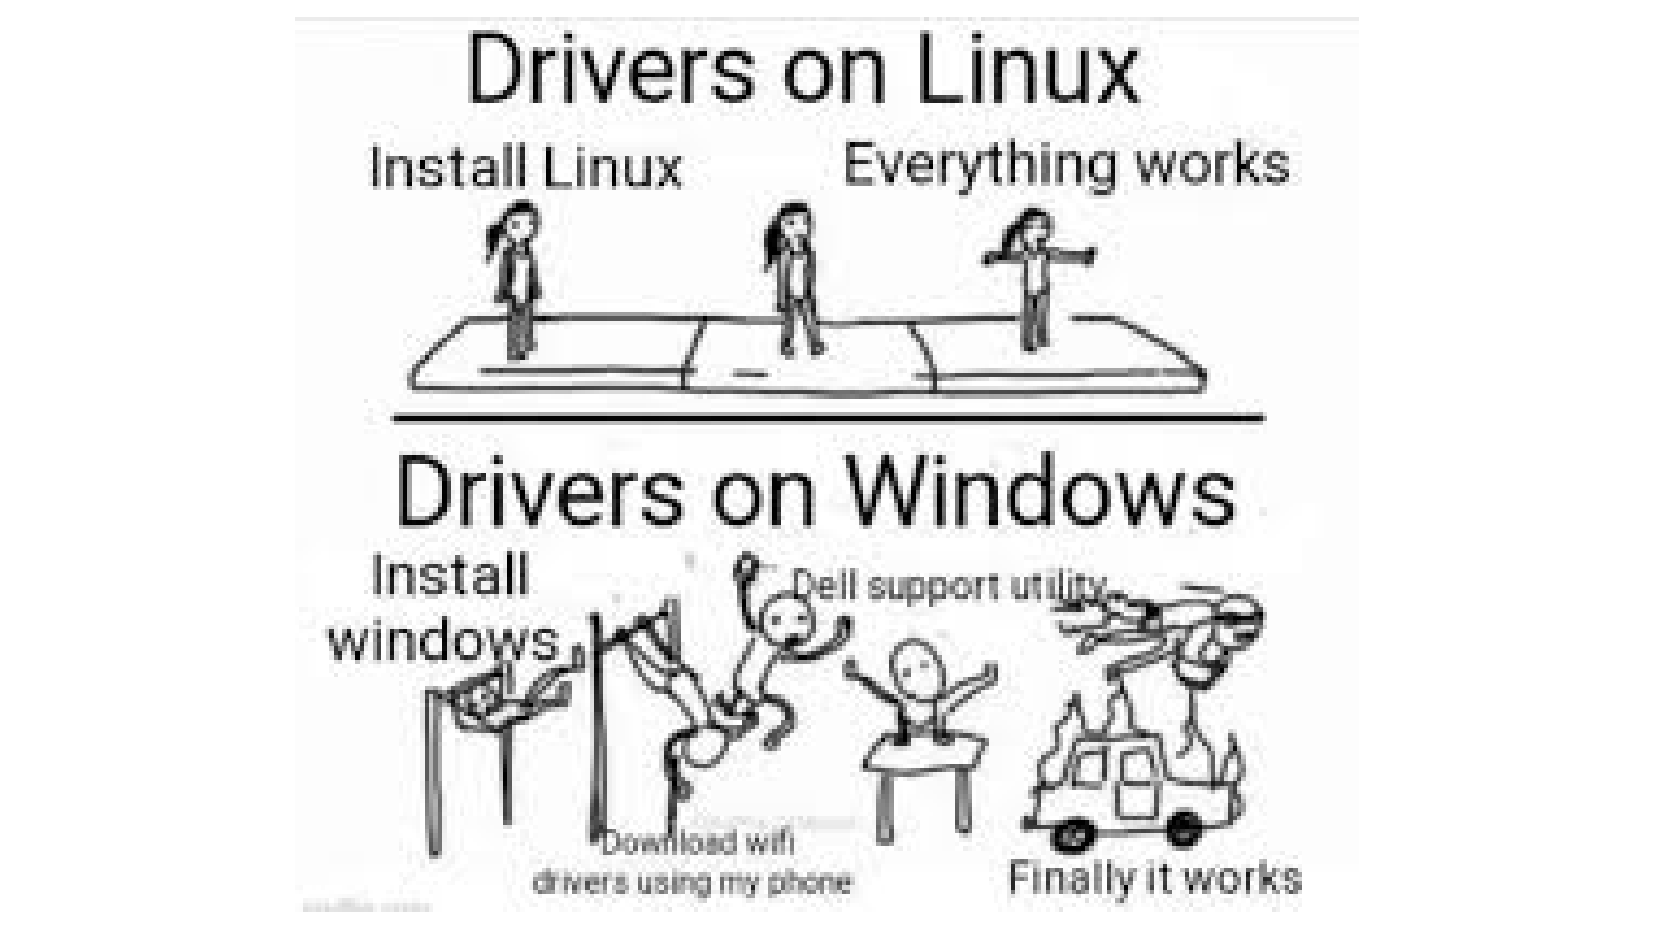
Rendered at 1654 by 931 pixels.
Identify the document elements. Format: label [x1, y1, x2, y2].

picture [295, 17, 1359, 912]
